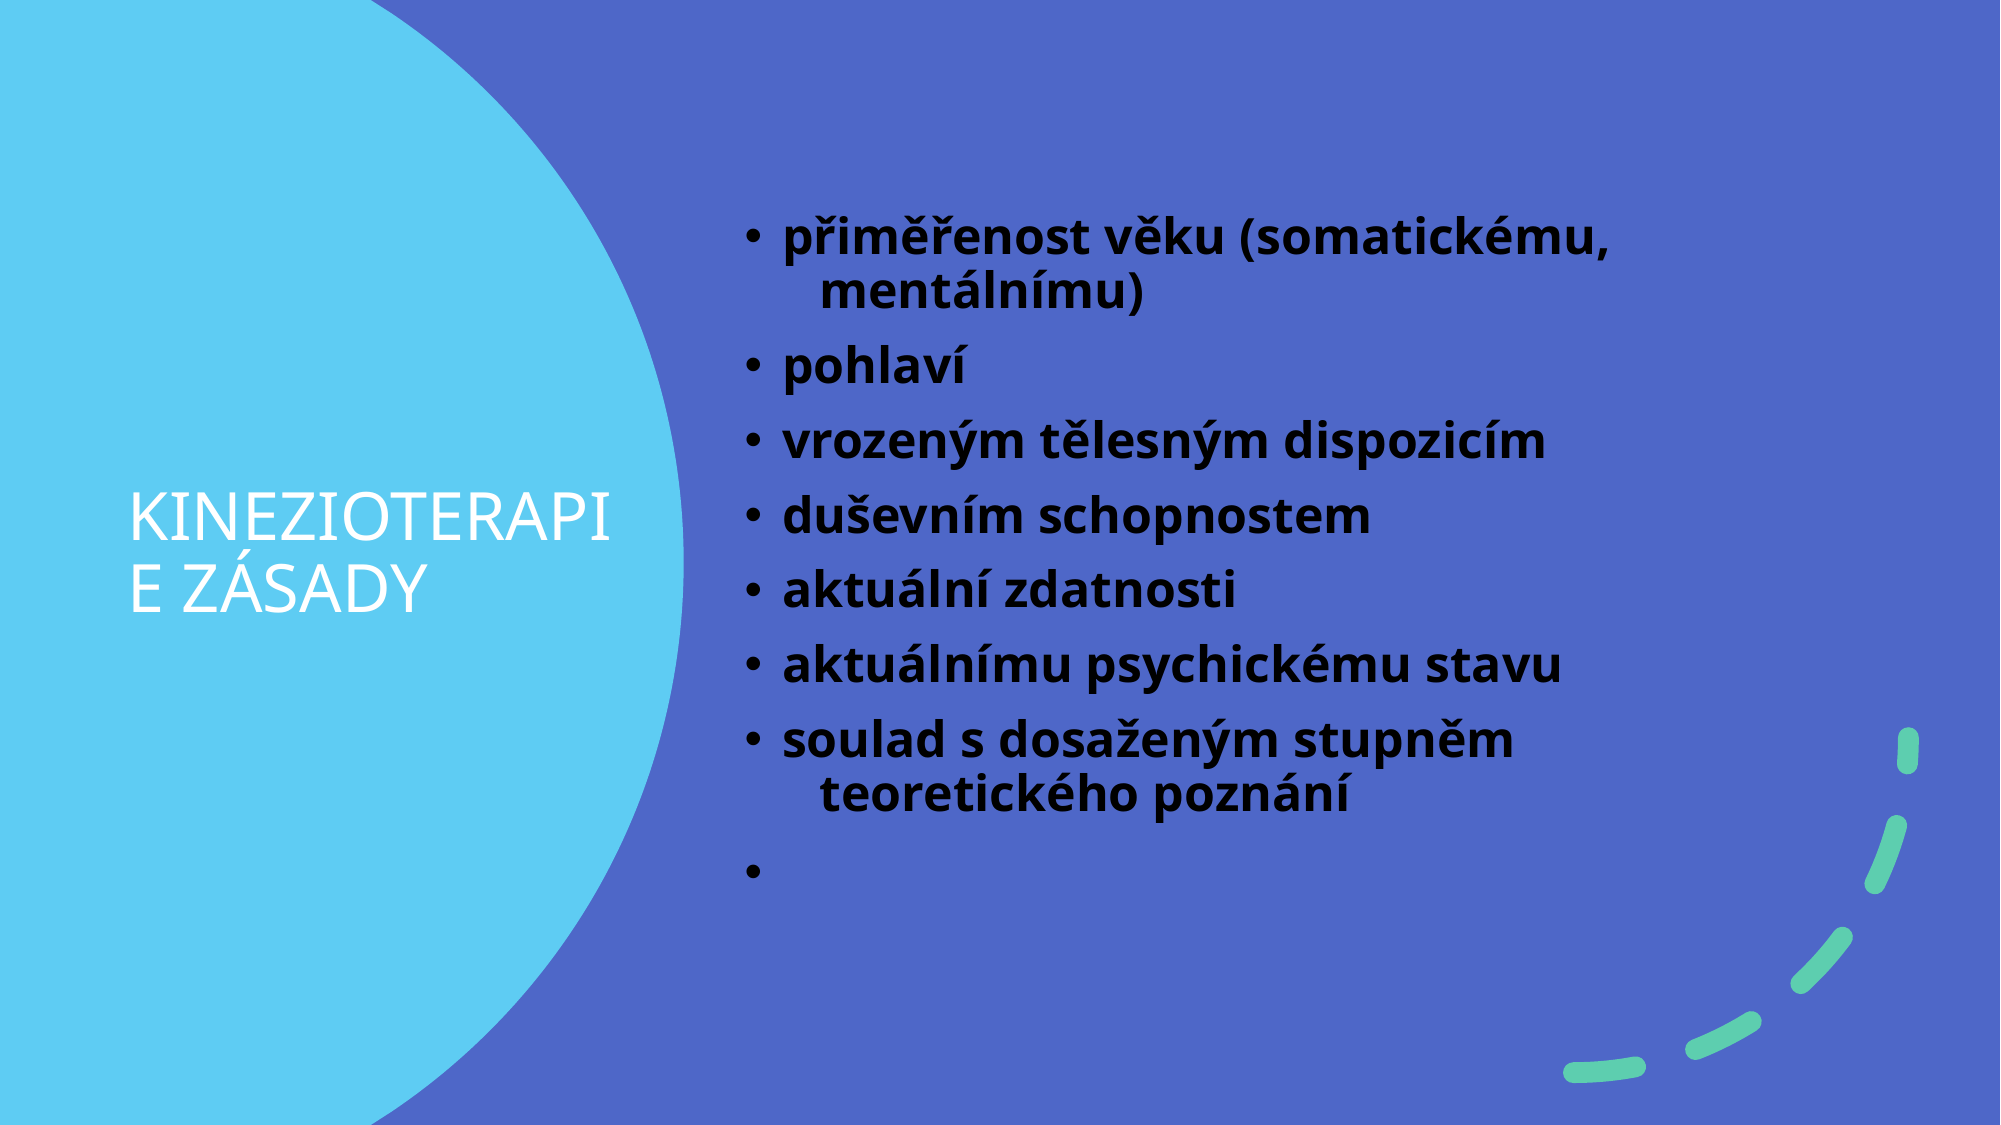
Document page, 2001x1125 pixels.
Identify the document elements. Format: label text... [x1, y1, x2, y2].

list přiměřenost věku (somatickému, mentálnímu) pohlaví vrozeným tělesným dispozicím duševním schopnostem aktuální zdatnosti aktuálnímu psychickému stavu soulad s dosaženým stupněm teoretického poznání [729, 97, 1863, 1014]
title KINEZIOTERAPIE ZÁSADY [112, 189, 638, 922]
text_box [0, 0, 2000, 1125]
